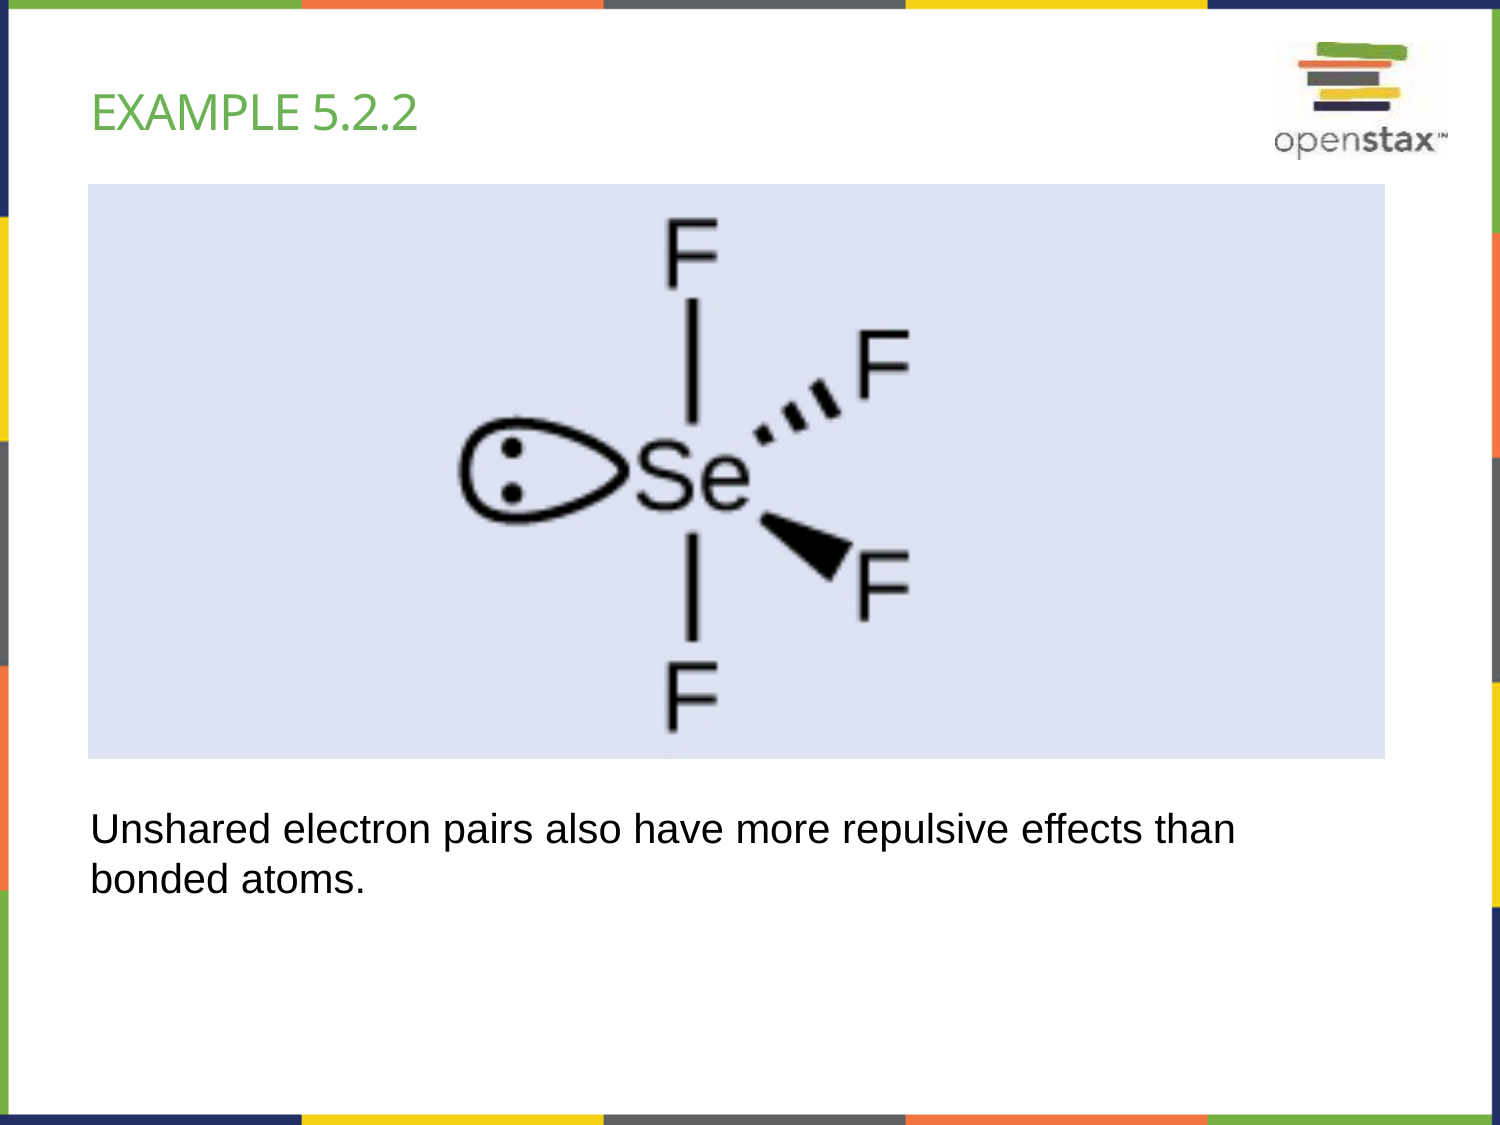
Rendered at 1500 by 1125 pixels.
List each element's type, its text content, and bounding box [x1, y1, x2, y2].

title Example 5.2.2 [75, 39, 1398, 148]
list Unshared electron pairs also have more repulsive effects than bonded atoms. [75, 794, 1398, 986]
picture [0, 0, 1500, 1125]
